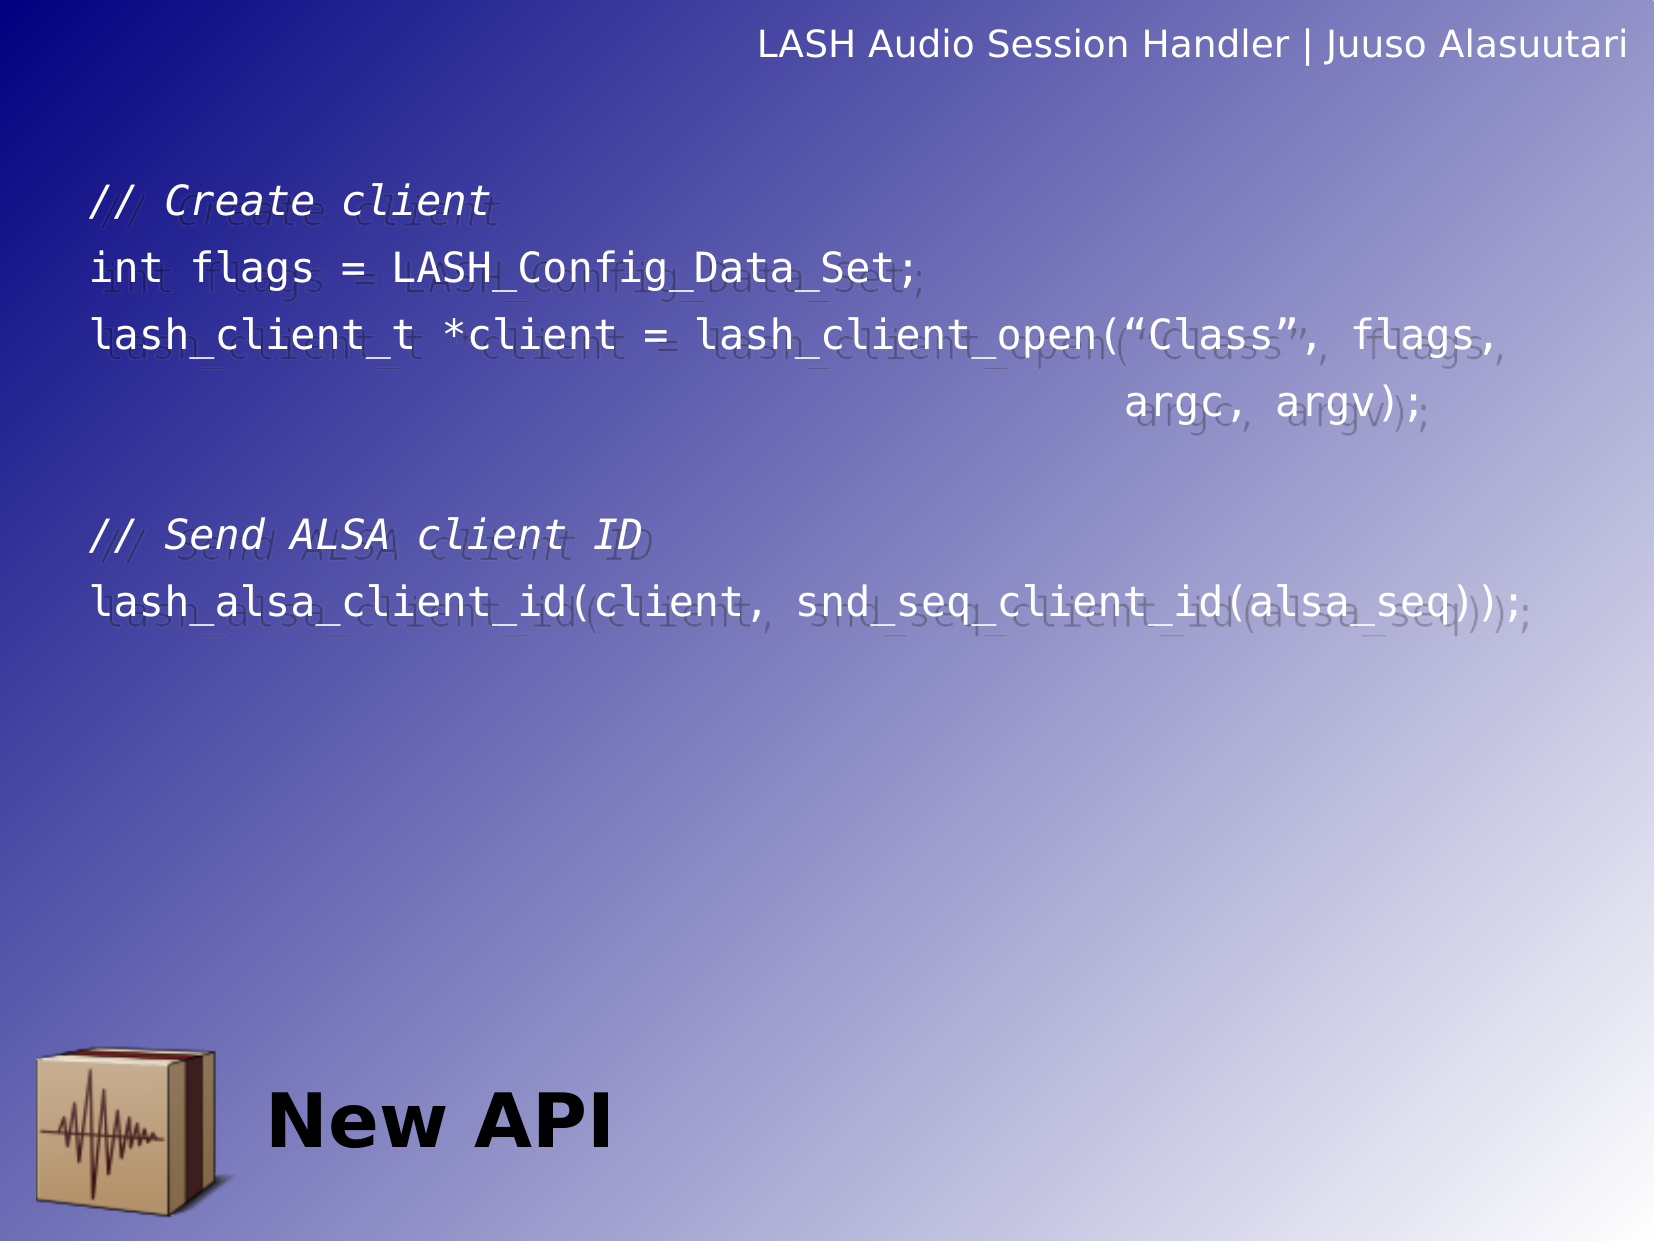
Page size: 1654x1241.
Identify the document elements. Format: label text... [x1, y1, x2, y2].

title New API [265, 1033, 1625, 1211]
list // Create client int flags = LASH_Config_Data_Set; lash_client_t *client = lash_client_open(“Class”, flags, argc, argv); // Send ALSA client ID lash_alsa_client_id(client, snd_seq_client_id(alsa_seq)); [88, 177, 1565, 1034]
picture [36, 1033, 237, 1234]
